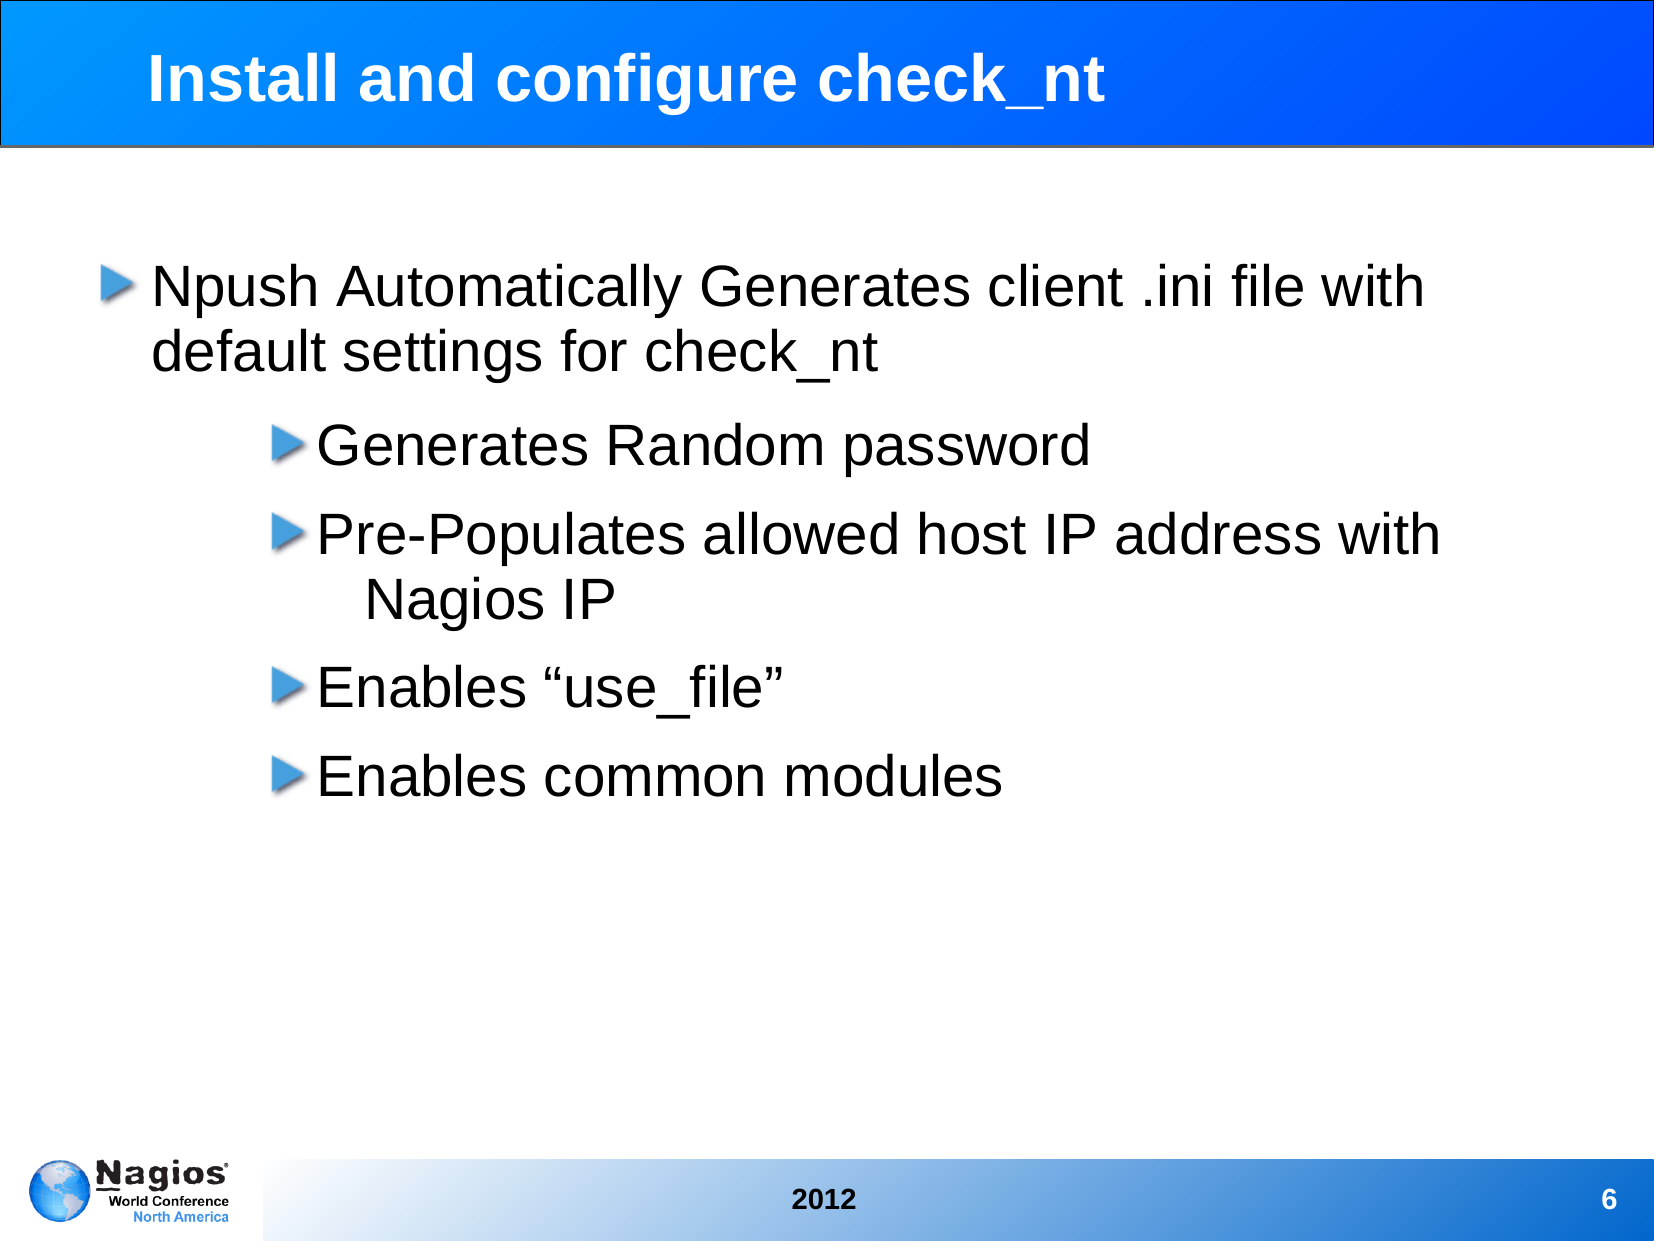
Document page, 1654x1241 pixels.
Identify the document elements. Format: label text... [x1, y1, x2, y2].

title Install and configure check_nt [41, 36, 1248, 120]
picture [29, 1159, 229, 1235]
list Npush Automatically Generates client .ini file with default settings for check_nt Generates Random password Pre-Populates allowed host IP address with Nagios IP Enables “use_file” Enables common modules [80, 253, 1569, 1058]
